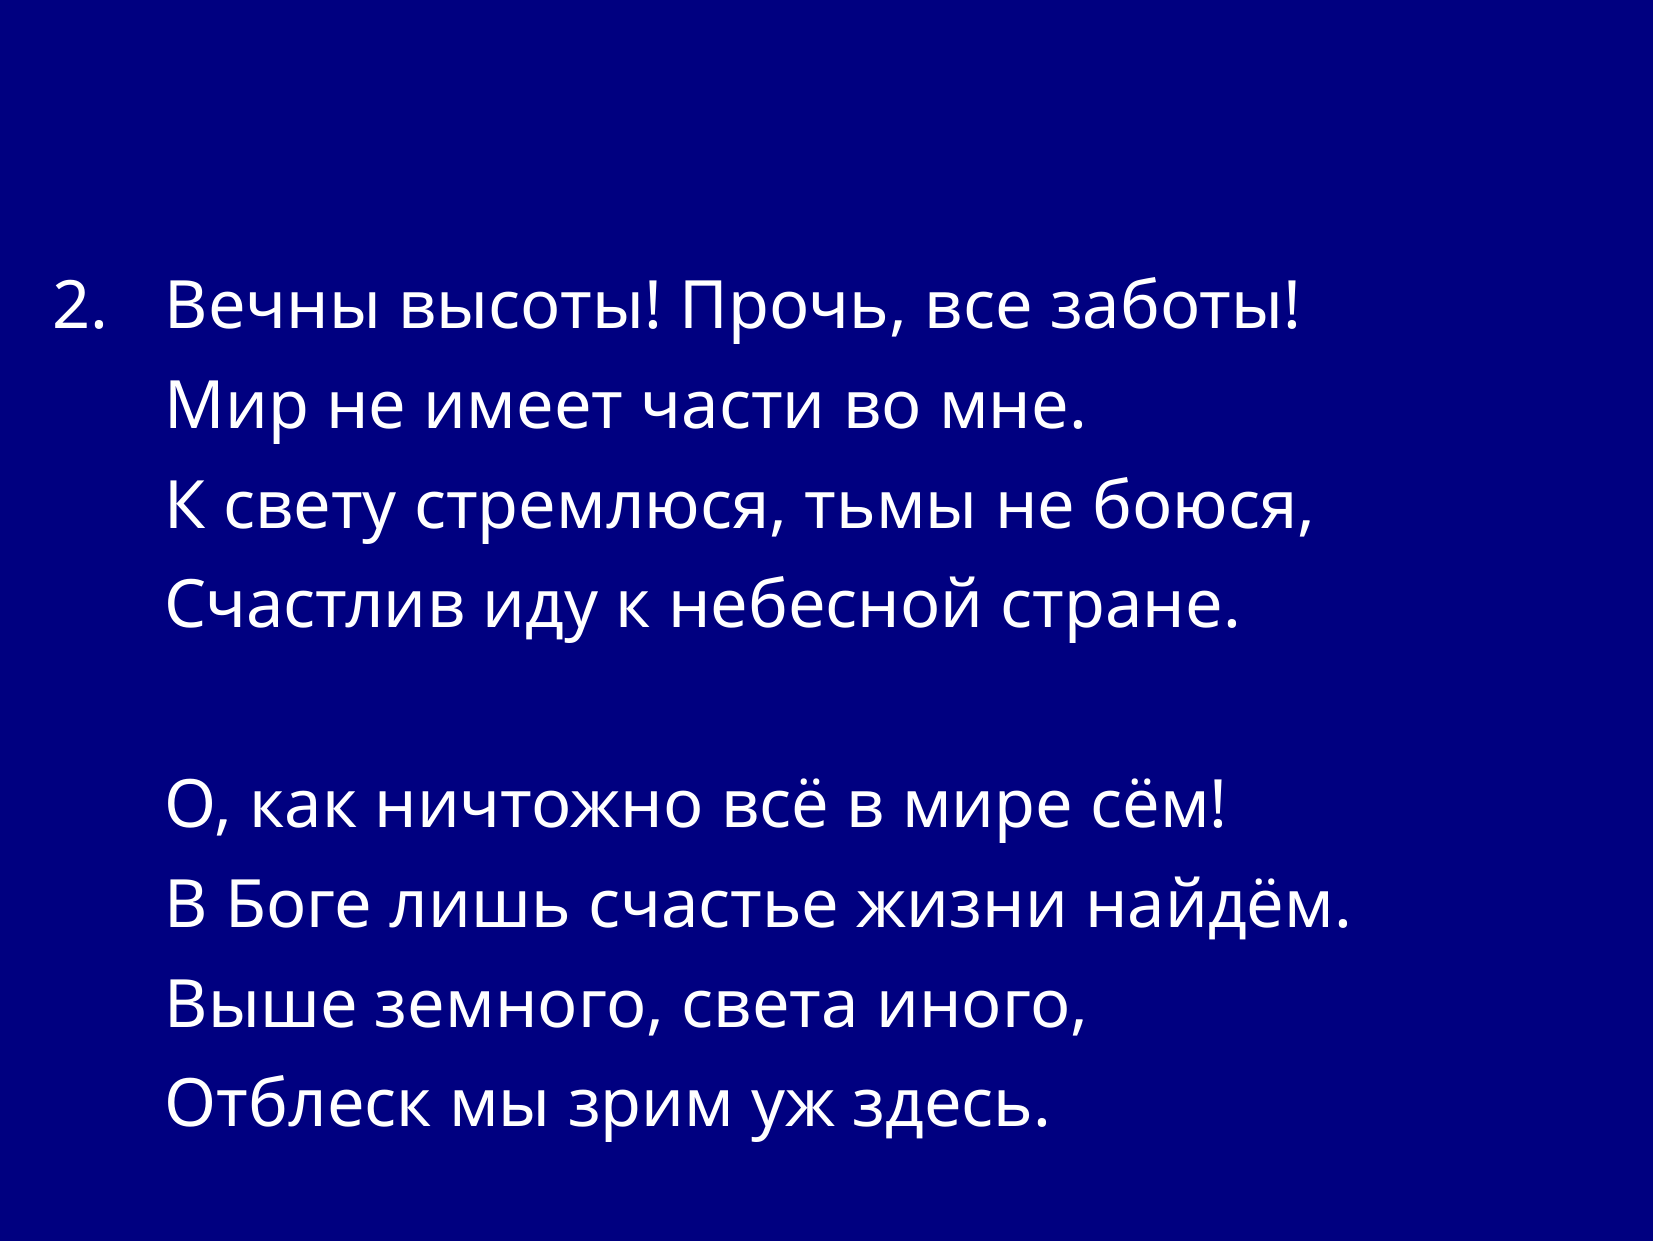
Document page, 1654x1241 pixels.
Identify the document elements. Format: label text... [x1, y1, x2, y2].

text_box 2. Вечны высоты! Прочь, все заботы! Мир не имеет части во мне. К свету стремлюся, тьмы не боюся, Счастлив иду к небесной стране. О, как ничтожно всё в мире сём! В Боге лишь счастье жизни найдём. Выше земного, света иного, Отблеск мы зрим уж здесь. [37, 150, 1653, 1163]
